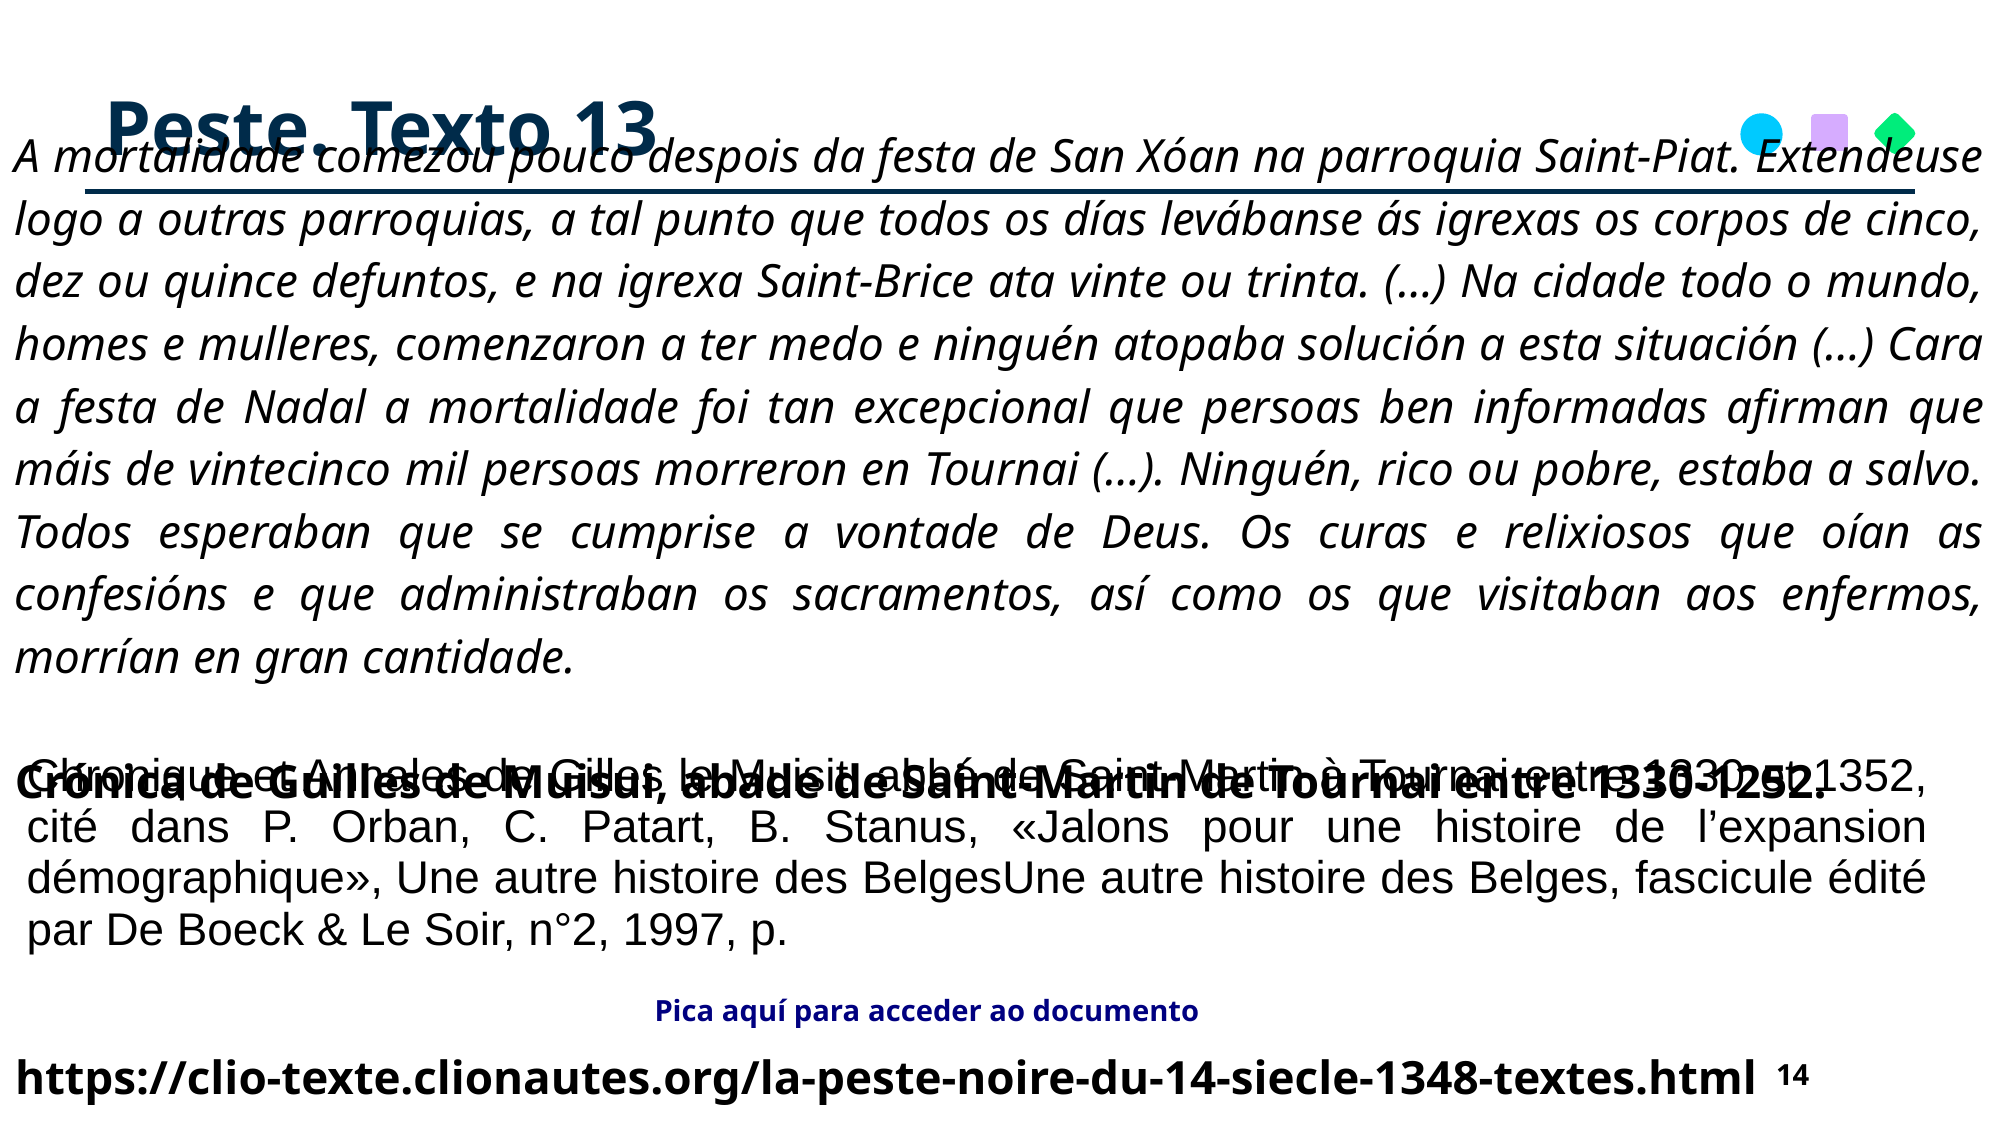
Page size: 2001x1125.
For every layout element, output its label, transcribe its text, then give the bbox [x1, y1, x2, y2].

text_box https://clio-texte.clionautes.org/la-peste-noire-du-14-siecle-1348-textes.html [0, 1045, 1715, 1109]
title Peste. Texto 13 [84, 29, 1601, 120]
text_box Chronique et Annales de Gilles le Muisit, abbé de Saint-Martin à Tournai entre 1330 et 1352, cité dans P. Orban, C. Patart, B. Stanus, «Jalons pour une histoire de l’expansion démographique», Une autre histoire des BelgesUne autre histoire des Belges, fascicule édité par De Boeck & Le Soir, n°2, 1997, p. [11, 742, 1983, 963]
text_box A mortalidade comezou pouco despois da festa de San Xóan na parroquia Saint-Piat. Extendeuse logo a outras parroquias, a tal punto que todos os días levábanse ás igrexas os corpos de cinco, dez ou quince defuntos, e na igrexa Saint-Brice ata vinte ou trinta. (…) Na cidade todo o mundo, homes e mulleres, comenzaron a ter medo e ninguén atopaba solución a esta situación (…) Cara a festa de Nadal a mortalidade foi tan excepcional que persoas ben informadas afirman que máis de vintecinco mil persoas morreron en Tournai (…). Ninguén, rico ou pobre, estaba a salvo. Todos esperaban que se cumprise a vontade de Deus. Os curas e relixiosos que oían as confesións e que administraban os sacramentos, así como os que visitaban aos enfermos, morrían en gran cantidade. Crónica de Guilles de Muisui, abade de Saint-Martin de Tournai entre 1330-1252. [0, 120, 2000, 815]
text_box Pica aquí para acceder ao documento [496, 975, 1359, 1046]
